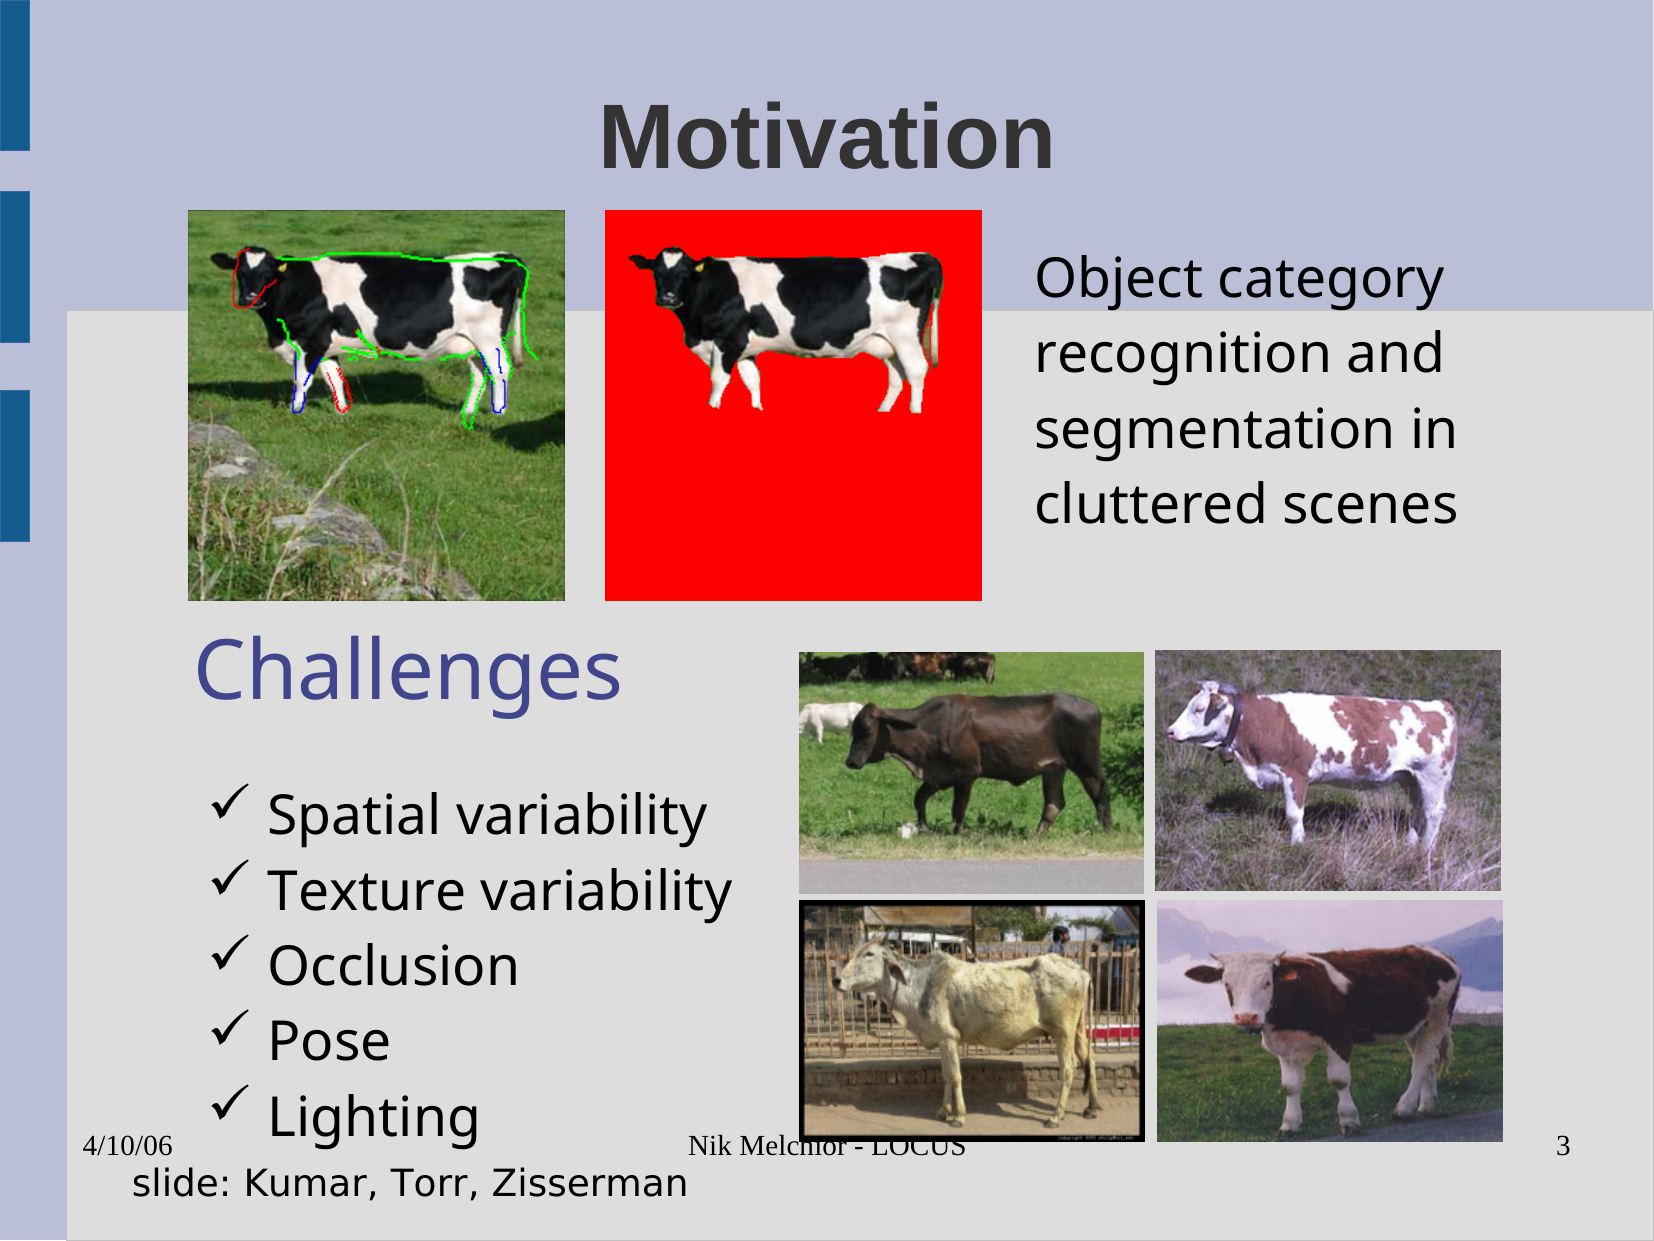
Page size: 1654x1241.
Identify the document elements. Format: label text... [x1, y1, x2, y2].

text_box Challenges [179, 603, 719, 732]
picture [1155, 650, 1501, 892]
picture [1157, 900, 1503, 1142]
chart [188, 240, 565, 601]
text_box slide: Kumar, Torr, Zisserman [117, 1154, 704, 1214]
text_box Object category recognition and segmentation in cluttered scenes [1019, 240, 1489, 548]
text_box Spatial variability Texture variability Occlusion Pose Lighting [192, 768, 794, 1161]
picture [799, 900, 1145, 1142]
picture [799, 652, 1144, 894]
chart [605, 240, 982, 601]
title Motivation [121, 32, 1534, 240]
